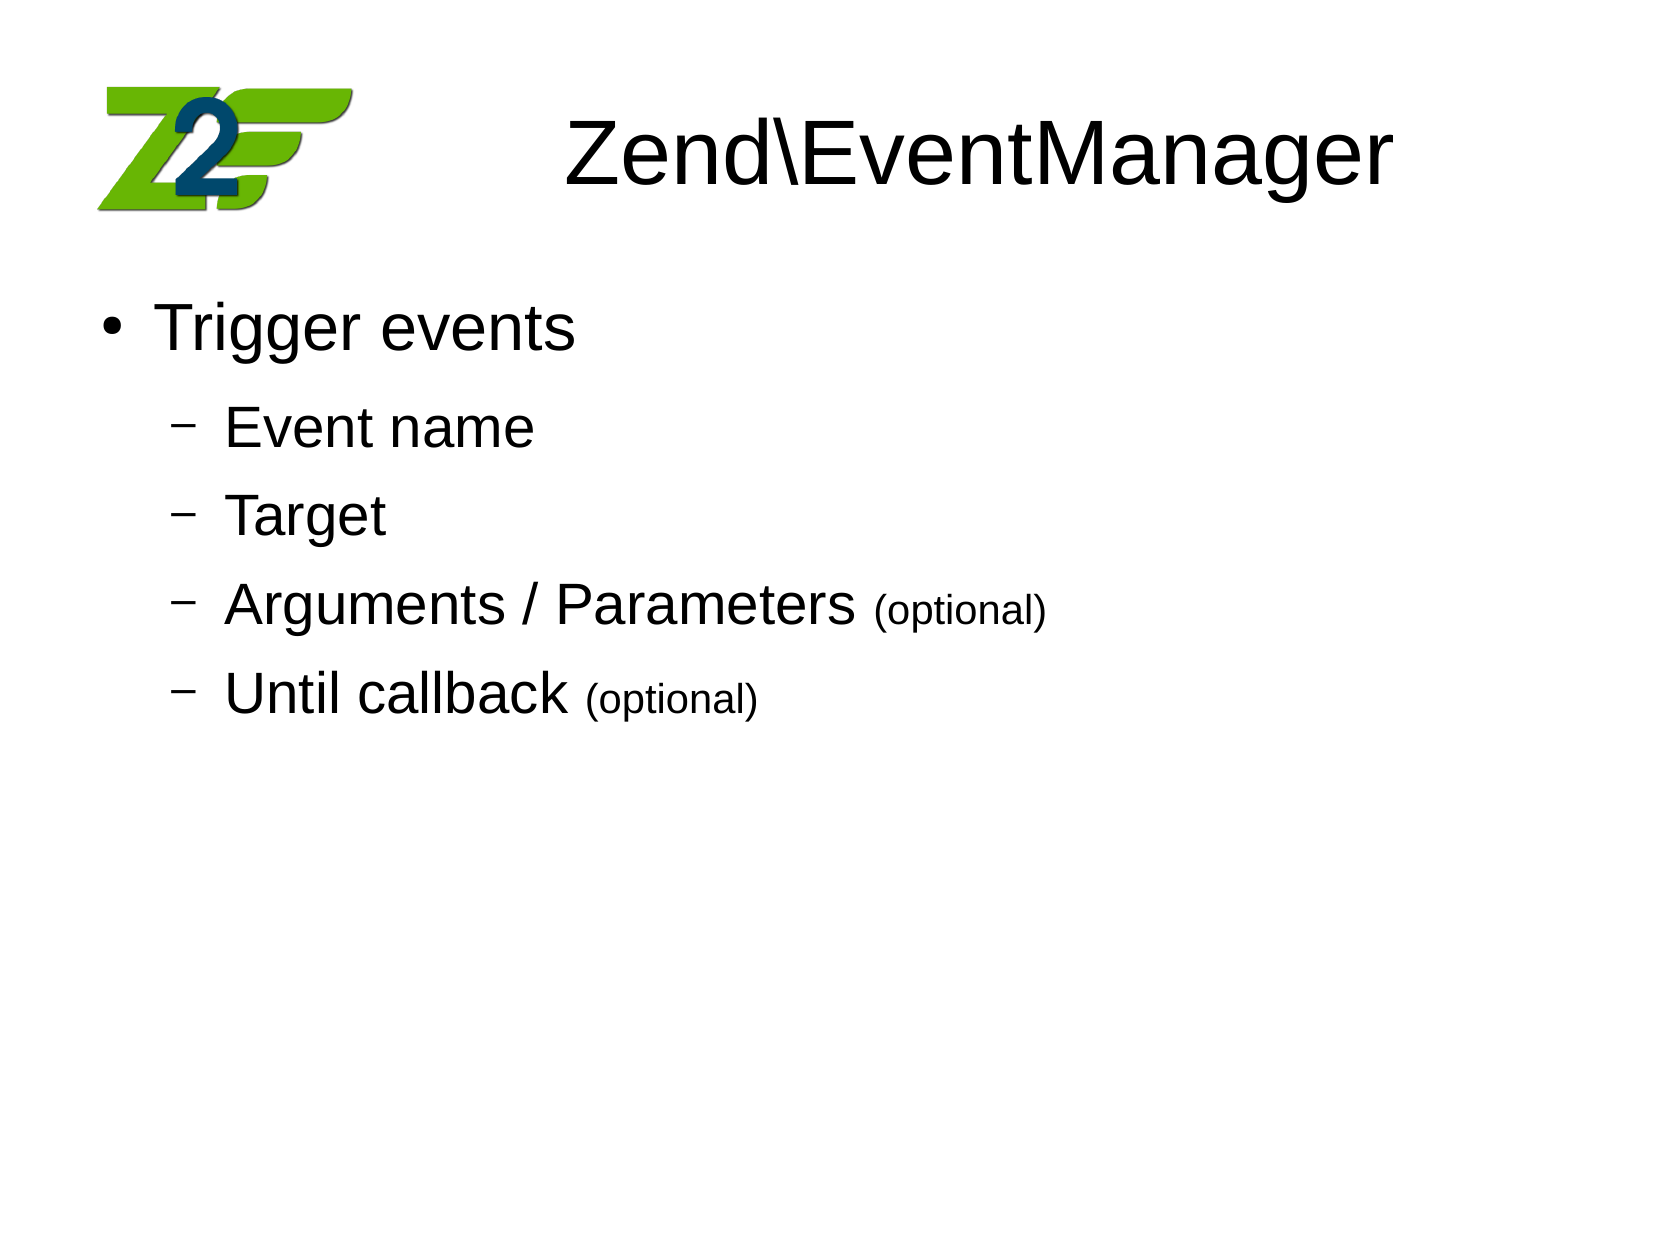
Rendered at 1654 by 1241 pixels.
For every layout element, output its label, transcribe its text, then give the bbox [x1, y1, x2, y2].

picture [94, 82, 355, 213]
title Zend\EventManager [389, 49, 1571, 257]
list Trigger events Event name Target Arguments / Parameters (optional) Until callback (optional) [82, 290, 1538, 1010]
